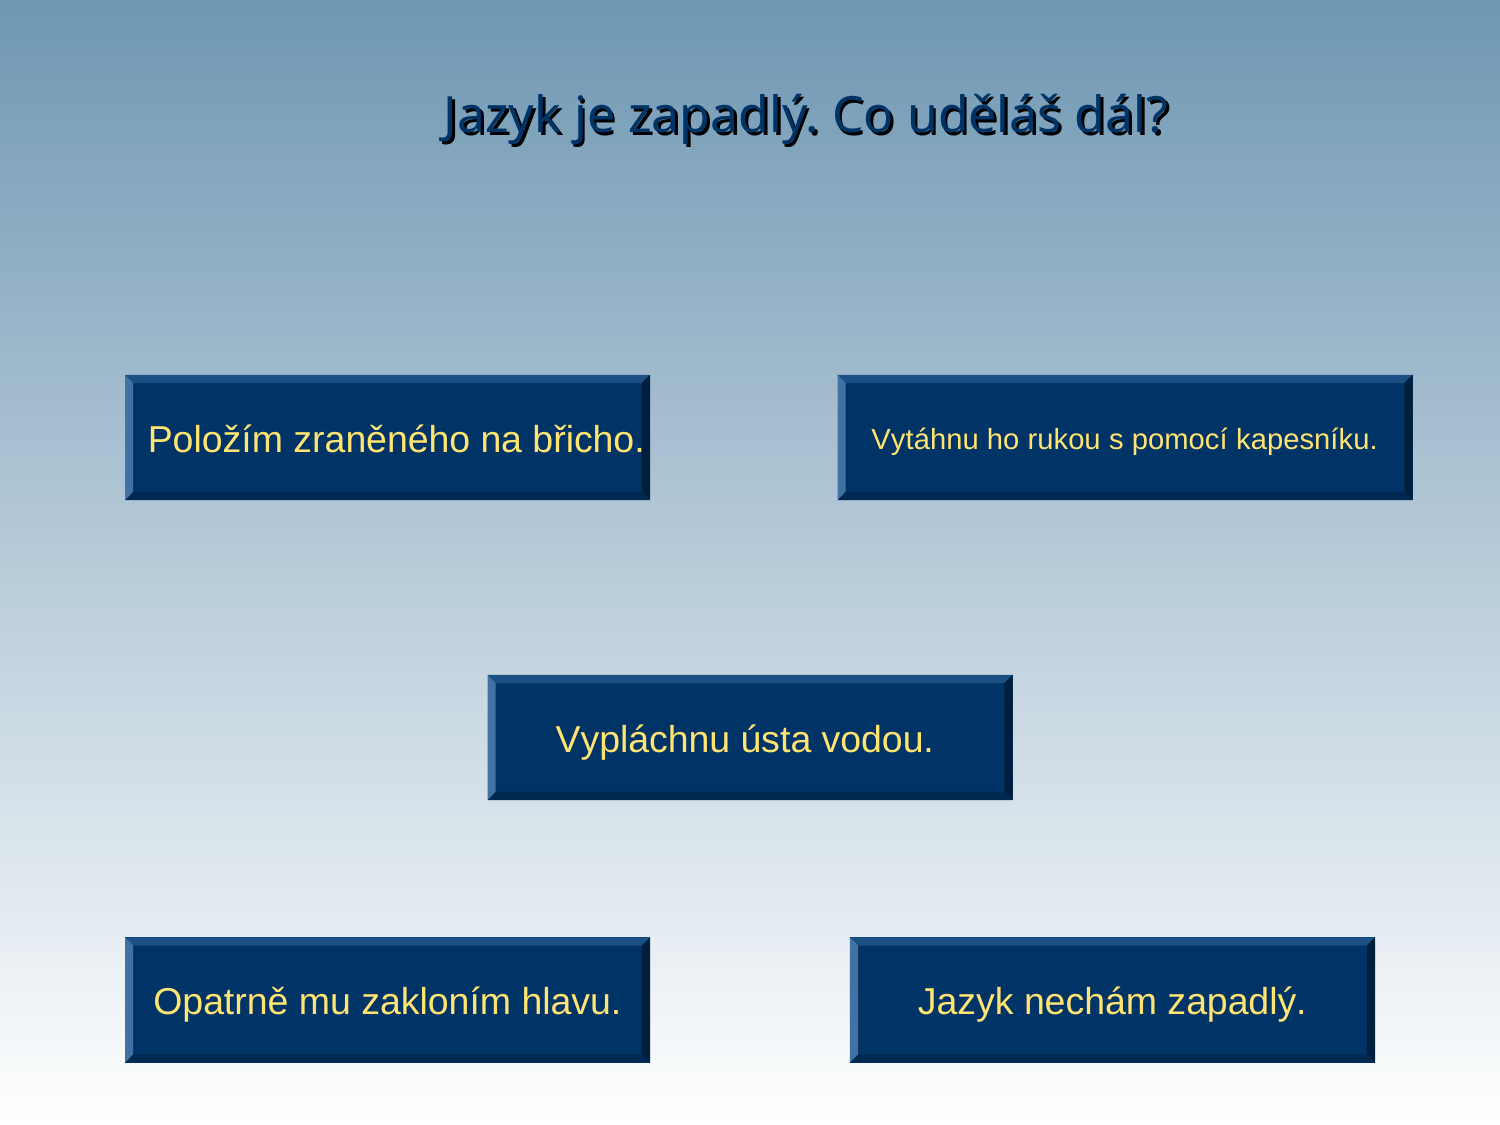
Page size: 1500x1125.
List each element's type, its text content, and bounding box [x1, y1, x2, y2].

title Jazyk je zapadlý. Co uděláš dál? [199, 24, 1413, 201]
text_box Vytáhnu ho rukou s pomocí kapesníku. [846, 384, 1404, 491]
list Připiš si 1 bod. [488, 674, 1012, 684]
text_box Položím zraněného na břicho. [134, 384, 641, 491]
title SPRÁVNĚ! [838, 374, 1412, 384]
text_box POKRAČOVAT [126, 937, 649, 946]
text_box Vypláchnu ústa vodou. [496, 684, 1004, 791]
list Nepřipisuj si žádný bod. Správná odpověď byla: Znehybnit místo uštknutí a volat 155. [126, 374, 650, 384]
text_box Opatrně mu zakloním hlavu. [134, 946, 641, 1054]
text_box Jazyk nechám zapadlý. [859, 946, 1366, 1054]
text_box DALŠÍ OTÁZKA [851, 937, 1374, 946]
